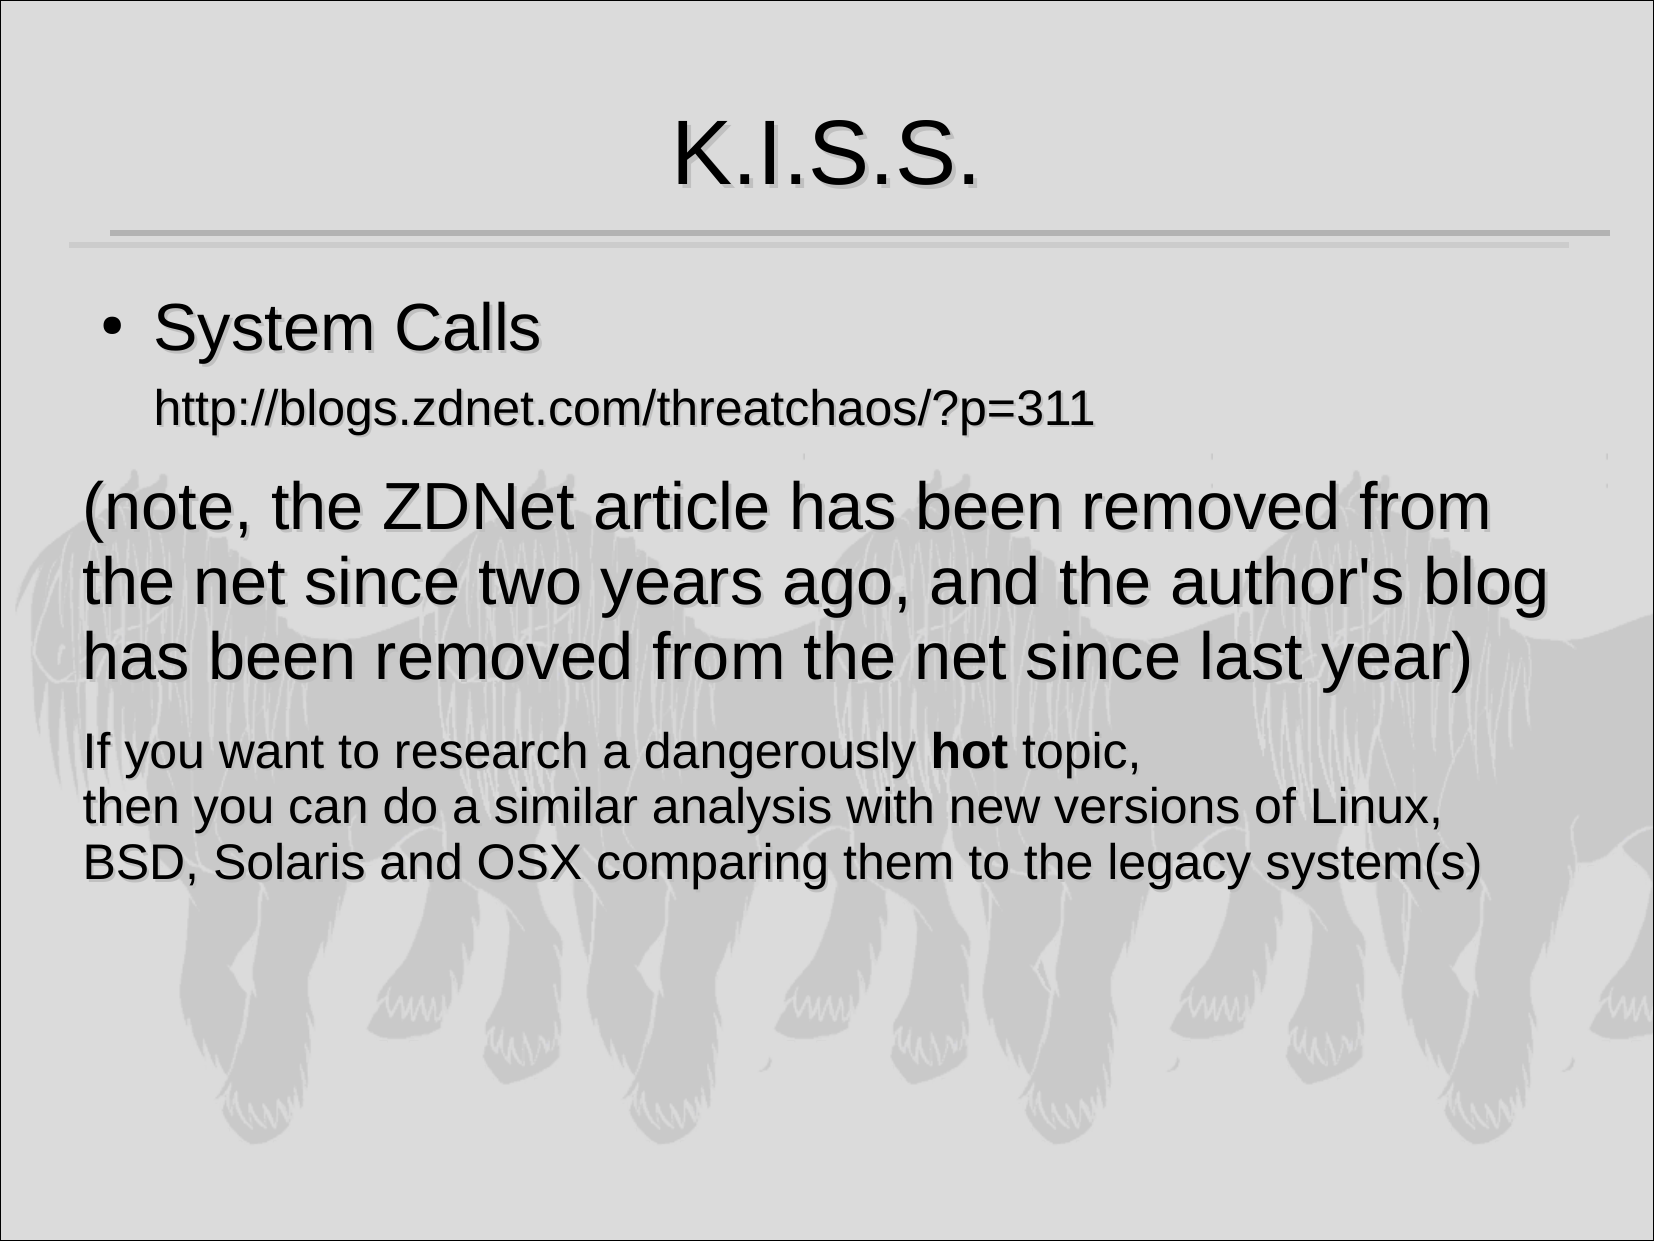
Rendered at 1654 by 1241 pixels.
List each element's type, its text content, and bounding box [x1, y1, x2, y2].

list System Calls http://blogs.zdnet.com/threatchaos/?p=311 (note, the ZDNet article has been removed from the net since two years ago, and the author's blog has been removed from the net since last year) If you want to research a dangerously hot topic, then you can do a similar analysis with new versions of Linux, BSD, Solaris and OSX comparing them to the legacy system(s) [82, 290, 1571, 1094]
title K.I.S.S. [82, 49, 1571, 257]
